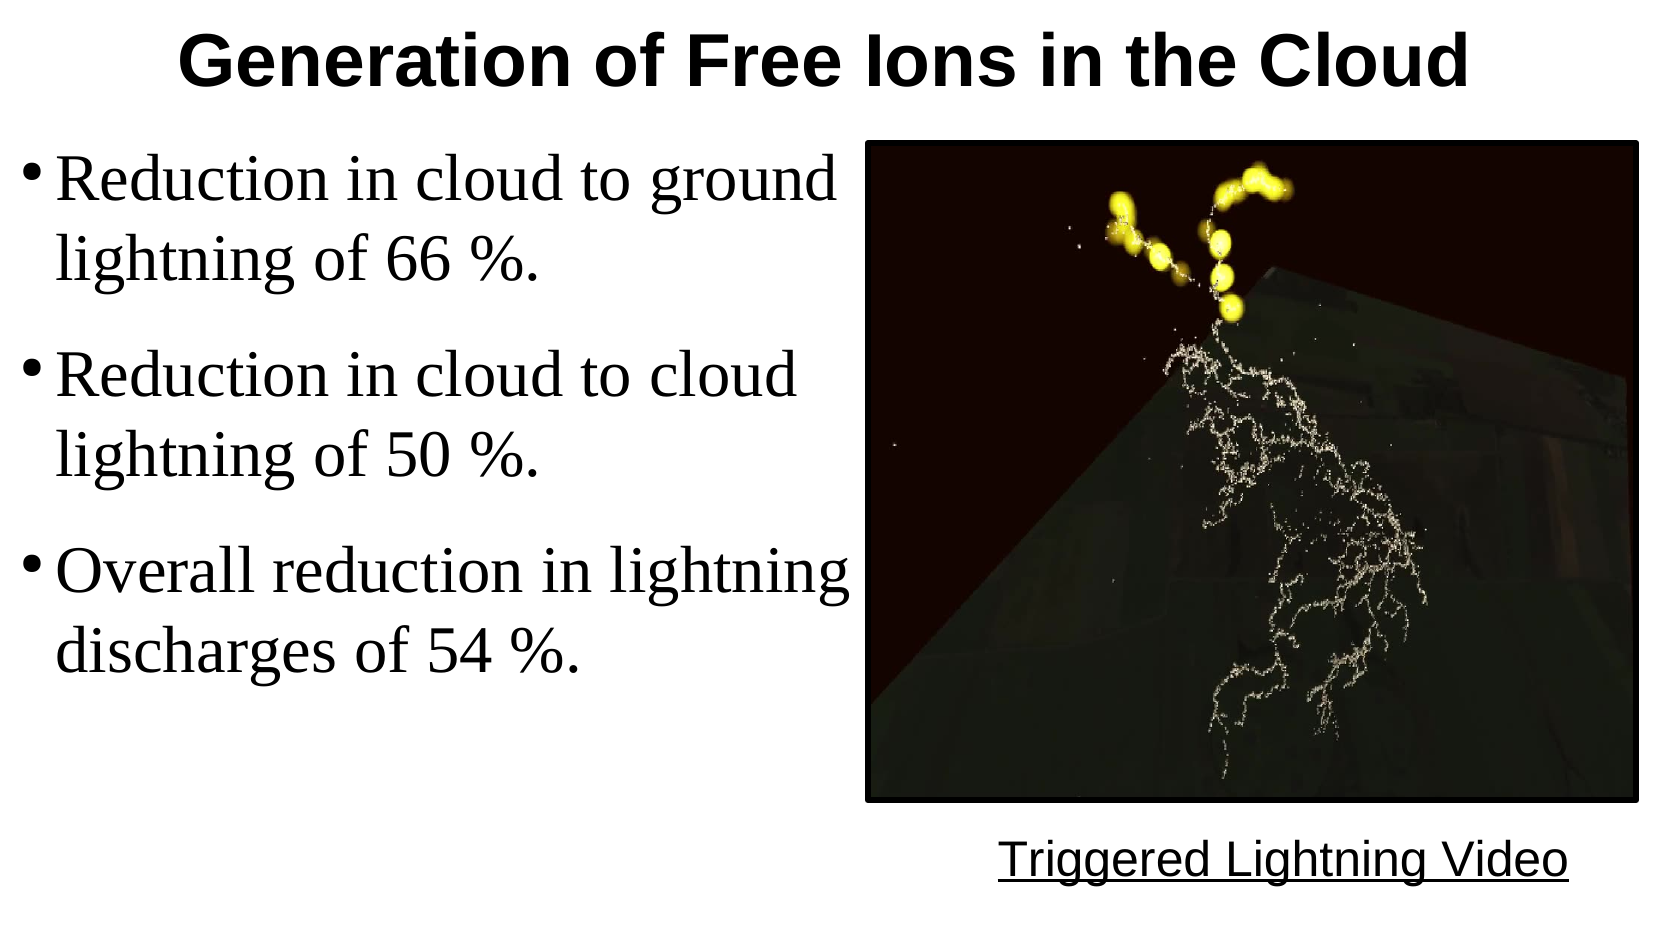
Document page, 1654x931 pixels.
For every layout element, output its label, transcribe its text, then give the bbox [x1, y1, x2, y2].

text_box Reduction in cloud to ground lightning of 66 %. Reduction in cloud to cloud lightning of 50 %. Overall reduction in lightning discharges of 54 %. [4, 126, 869, 693]
picture [870, 146, 1634, 798]
title Generation of Free Ions in the Cloud [0, 5, 1654, 107]
text_box Triggered Lightning Video [975, 825, 1592, 908]
